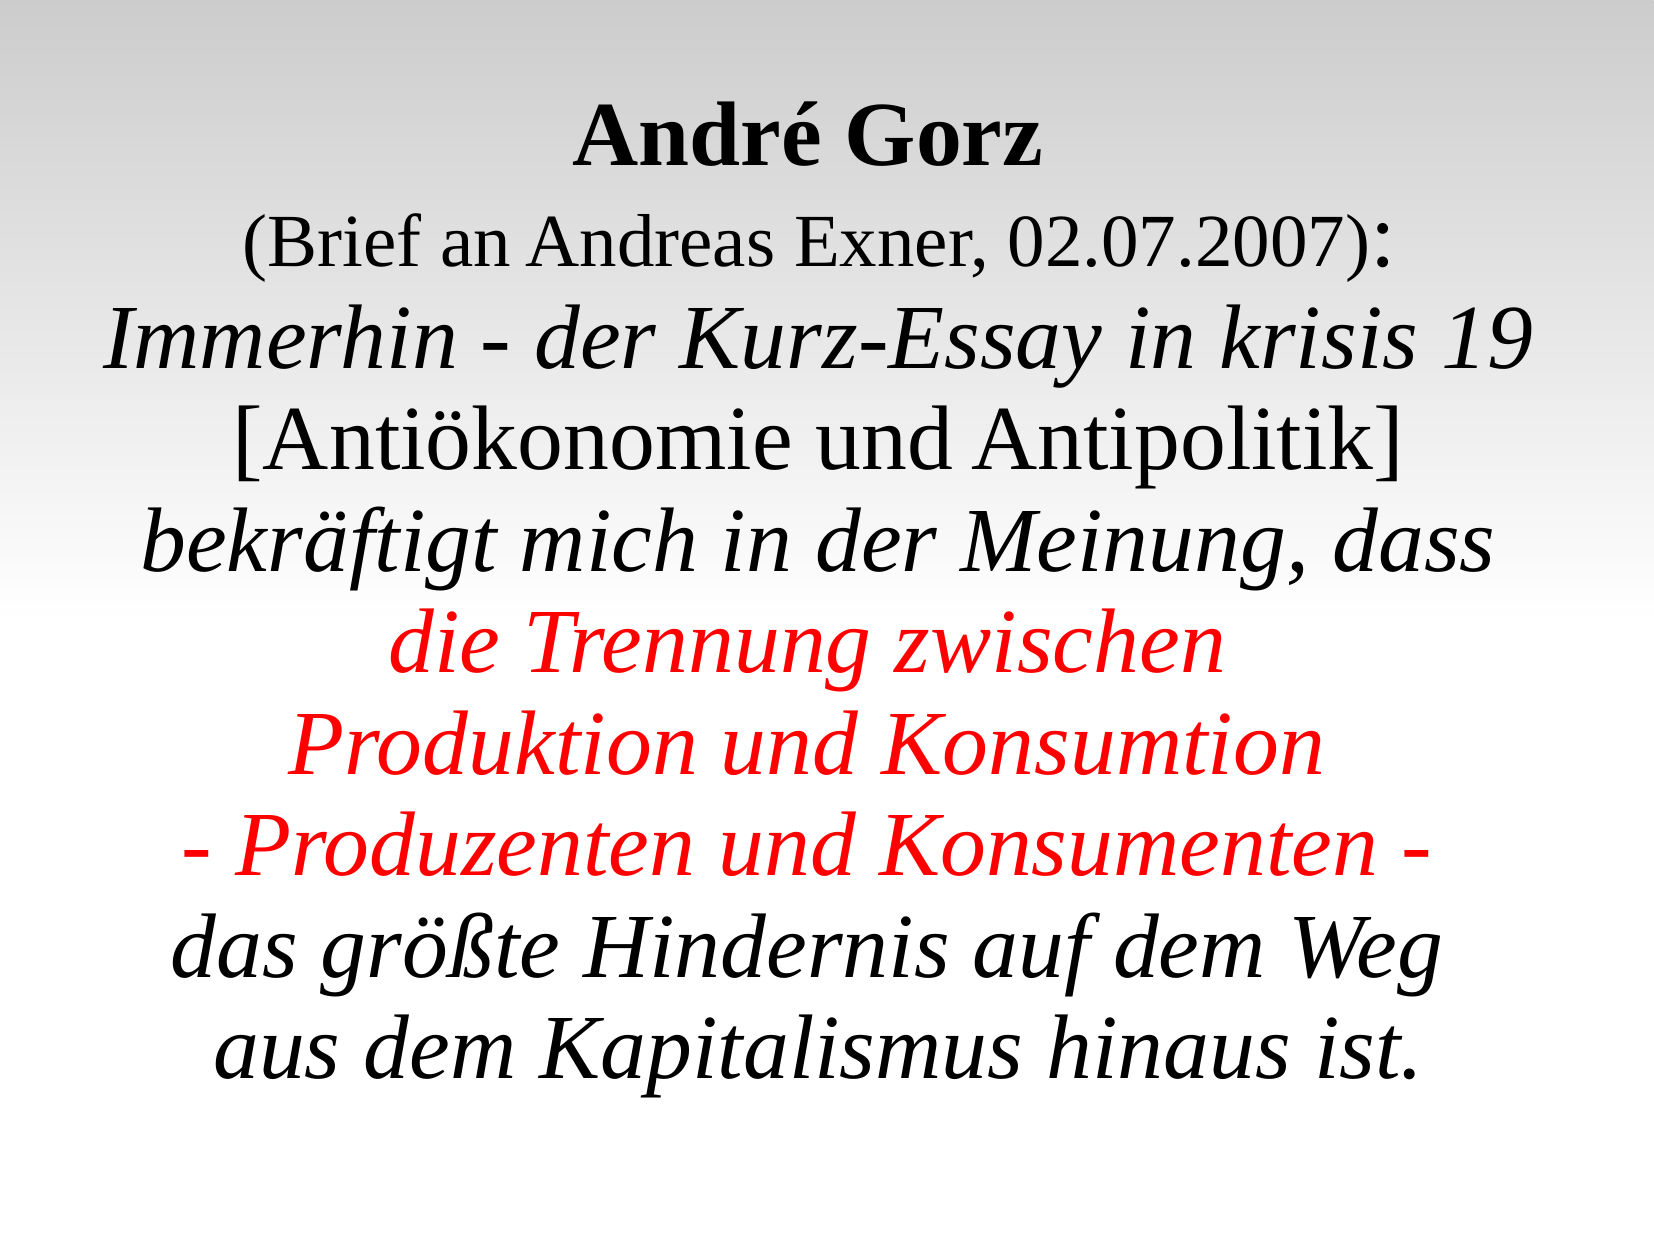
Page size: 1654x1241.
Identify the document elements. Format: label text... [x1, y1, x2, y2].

text_box André Gorz (Brief an Andreas Exner, 02.07.2007): Immerhin - der Kurz-Essay in krisis 19 [Antiökonomie und Antipolitik] bekräftigt mich in der Meinung, dass die Trennung zwischen Produktion und Konsumtion - Produzenten und Konsumenten - das größte Hindernis auf dem Weg aus dem Kapitalismus hinaus ist. [88, 75, 1595, 1180]
